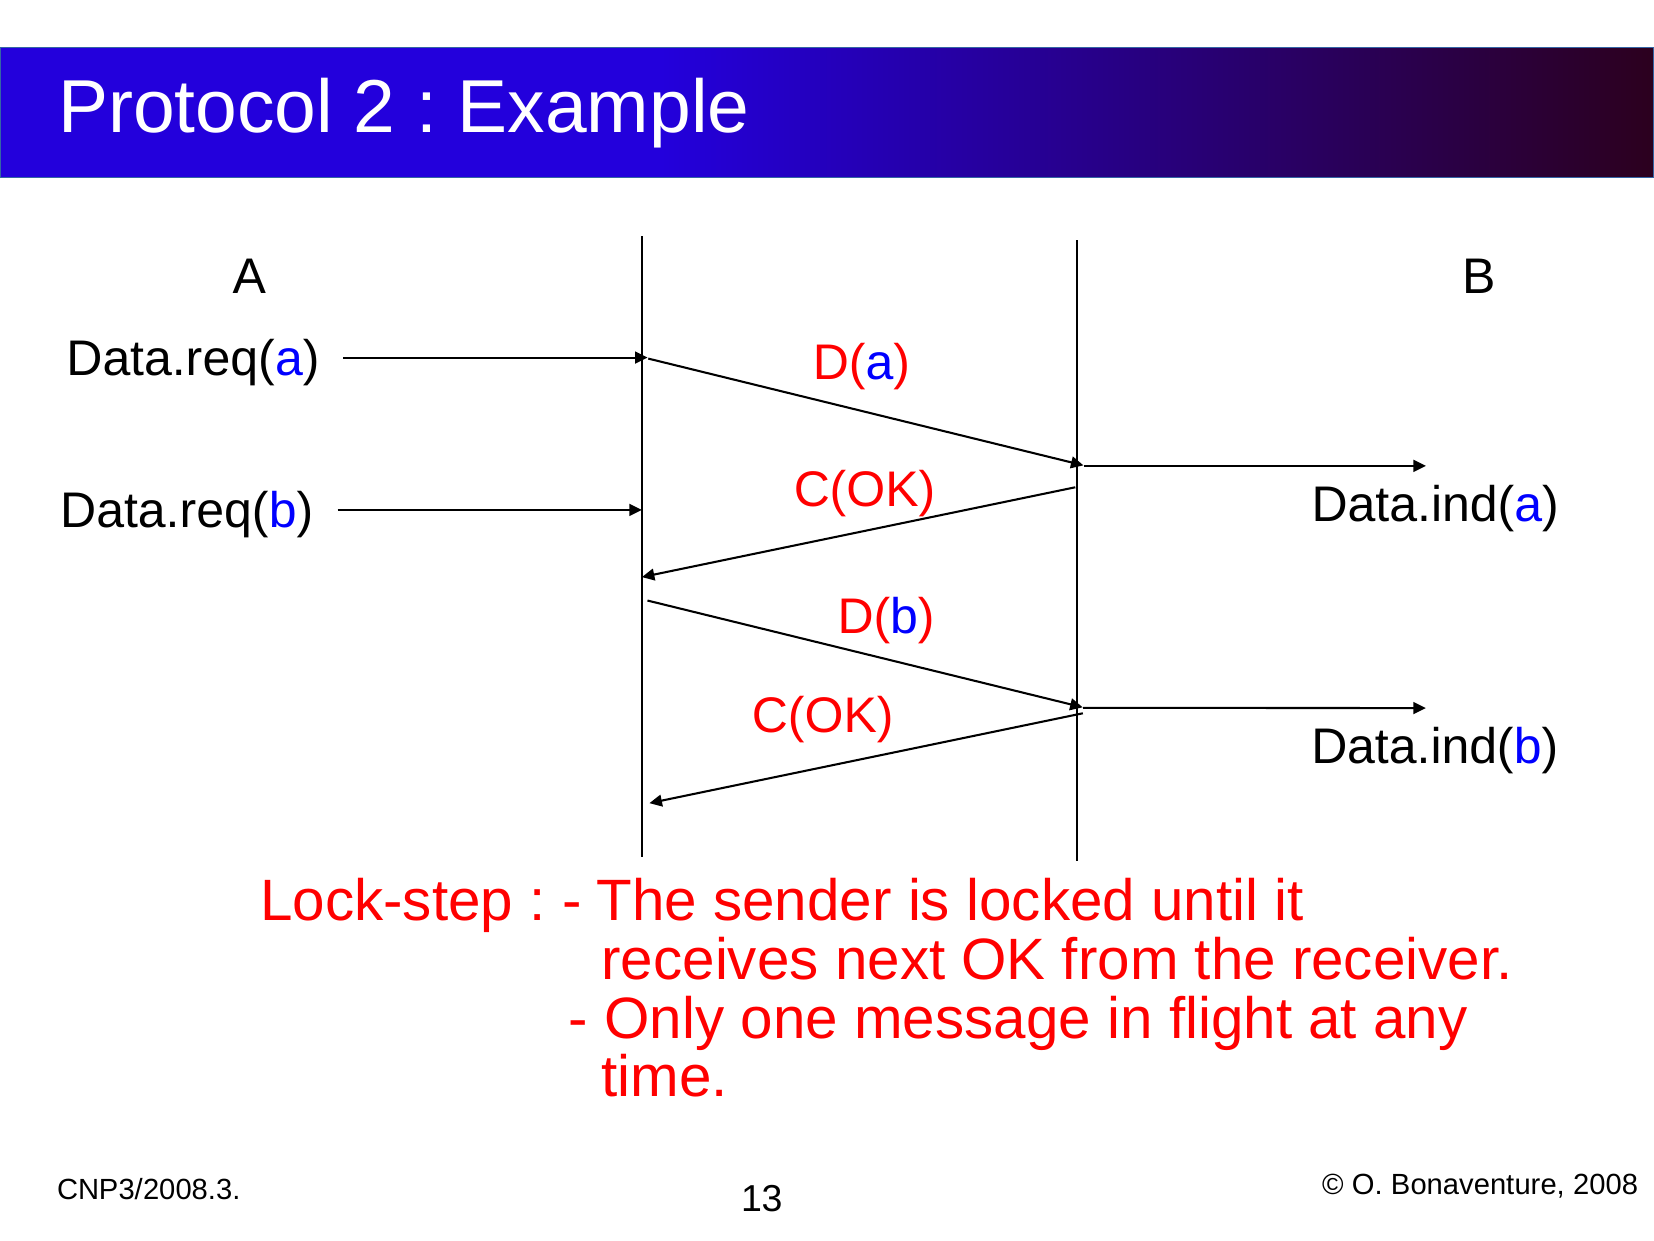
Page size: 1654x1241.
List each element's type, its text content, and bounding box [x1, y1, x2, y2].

text_box A B [197, 252, 1501, 304]
text_box Data.req(b) [24, 487, 314, 538]
text_box © O. Bonaventure, 2008 [1286, 1170, 1639, 1201]
text_box Data.ind(b) [1275, 723, 1559, 774]
text_box D(b) [837, 593, 935, 644]
text_box Data.req(a) [31, 334, 320, 386]
text_box D(a) [812, 339, 911, 391]
title Protocol 2 : Example [10, 0, 1000, 219]
text_box C(OK) [751, 691, 894, 743]
text_box CNP3/2008.3. [21, 1176, 274, 1212]
text_box Data.ind(a) [1276, 481, 1559, 532]
text_box C(OK) [793, 465, 936, 517]
list Lock-step : - The sender is locked until it receives next OK from the receiver. - Only one message in flight at any time. [118, 874, 1531, 1109]
